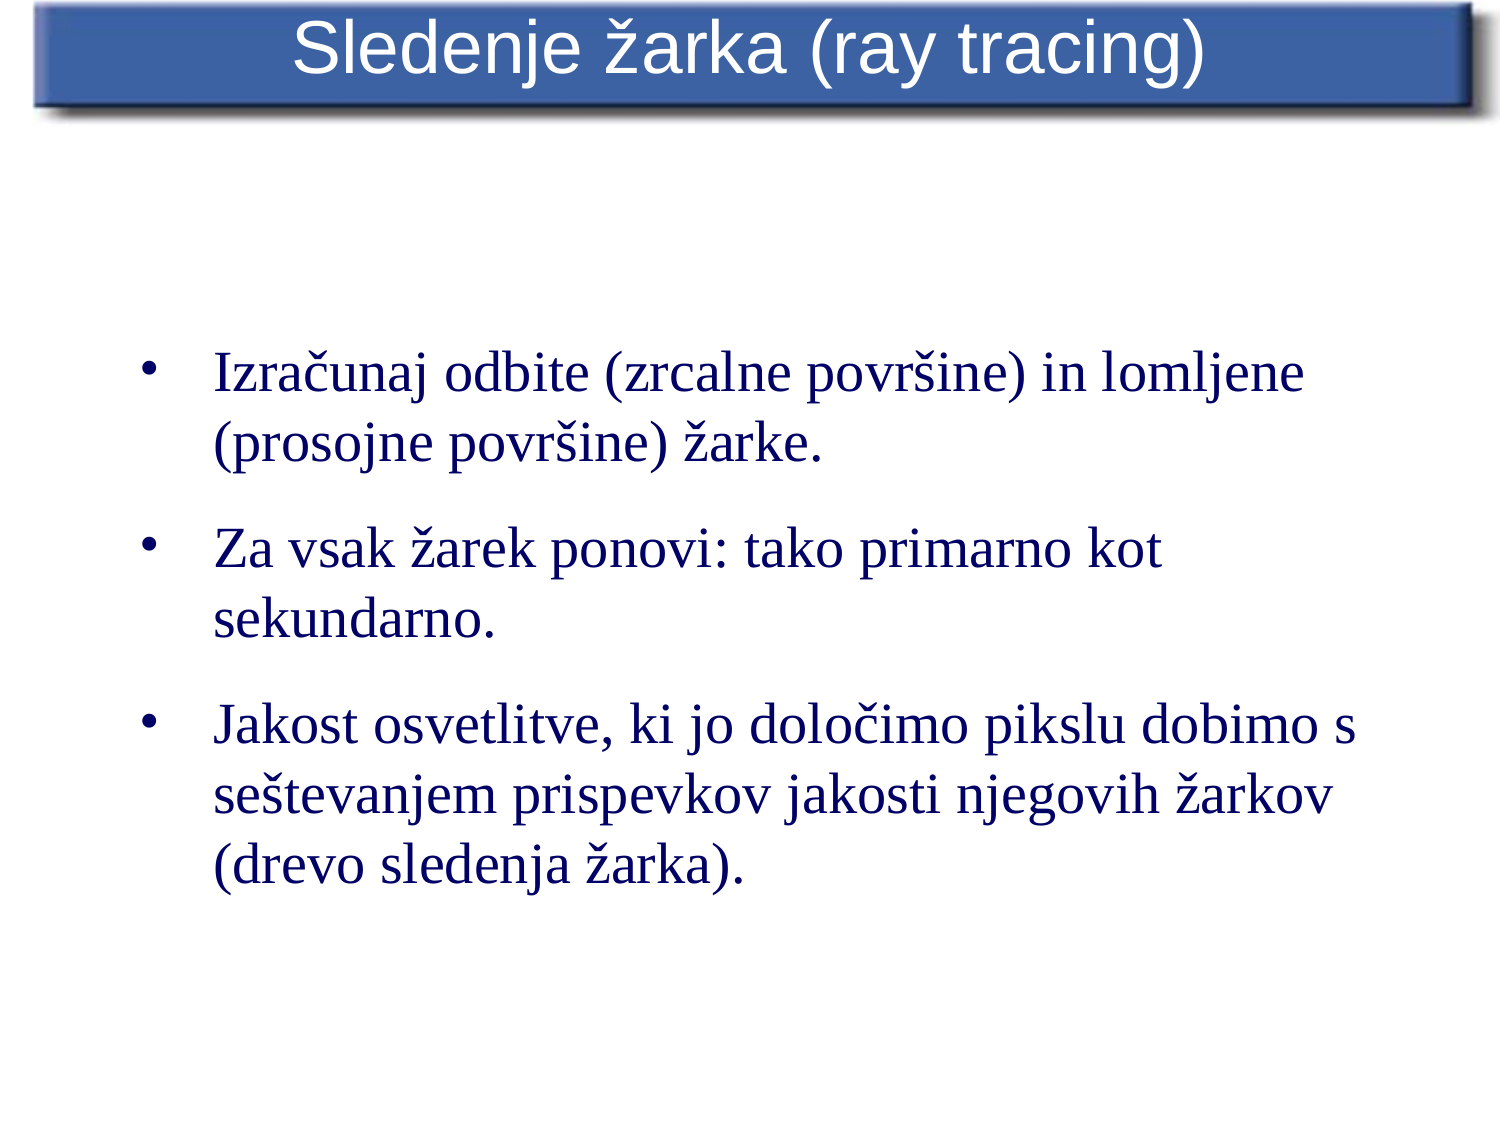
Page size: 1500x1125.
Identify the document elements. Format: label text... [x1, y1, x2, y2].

picture [32, 0, 1500, 127]
title Sledenje žarka (ray tracing) [112, 0, 1388, 97]
text_box Izračunaj odbite (zrcalne površine) in lomljene (prosojne površine) žarke. Za vsak žarek ponovi: tako primarno kot sekundarno. Jakost osvetlitve, ki jo določimo pikslu dobimo s seštevanjem prispevkov jakosti njegovih žarkov (drevo sledenja žarka). [125, 324, 1432, 904]
